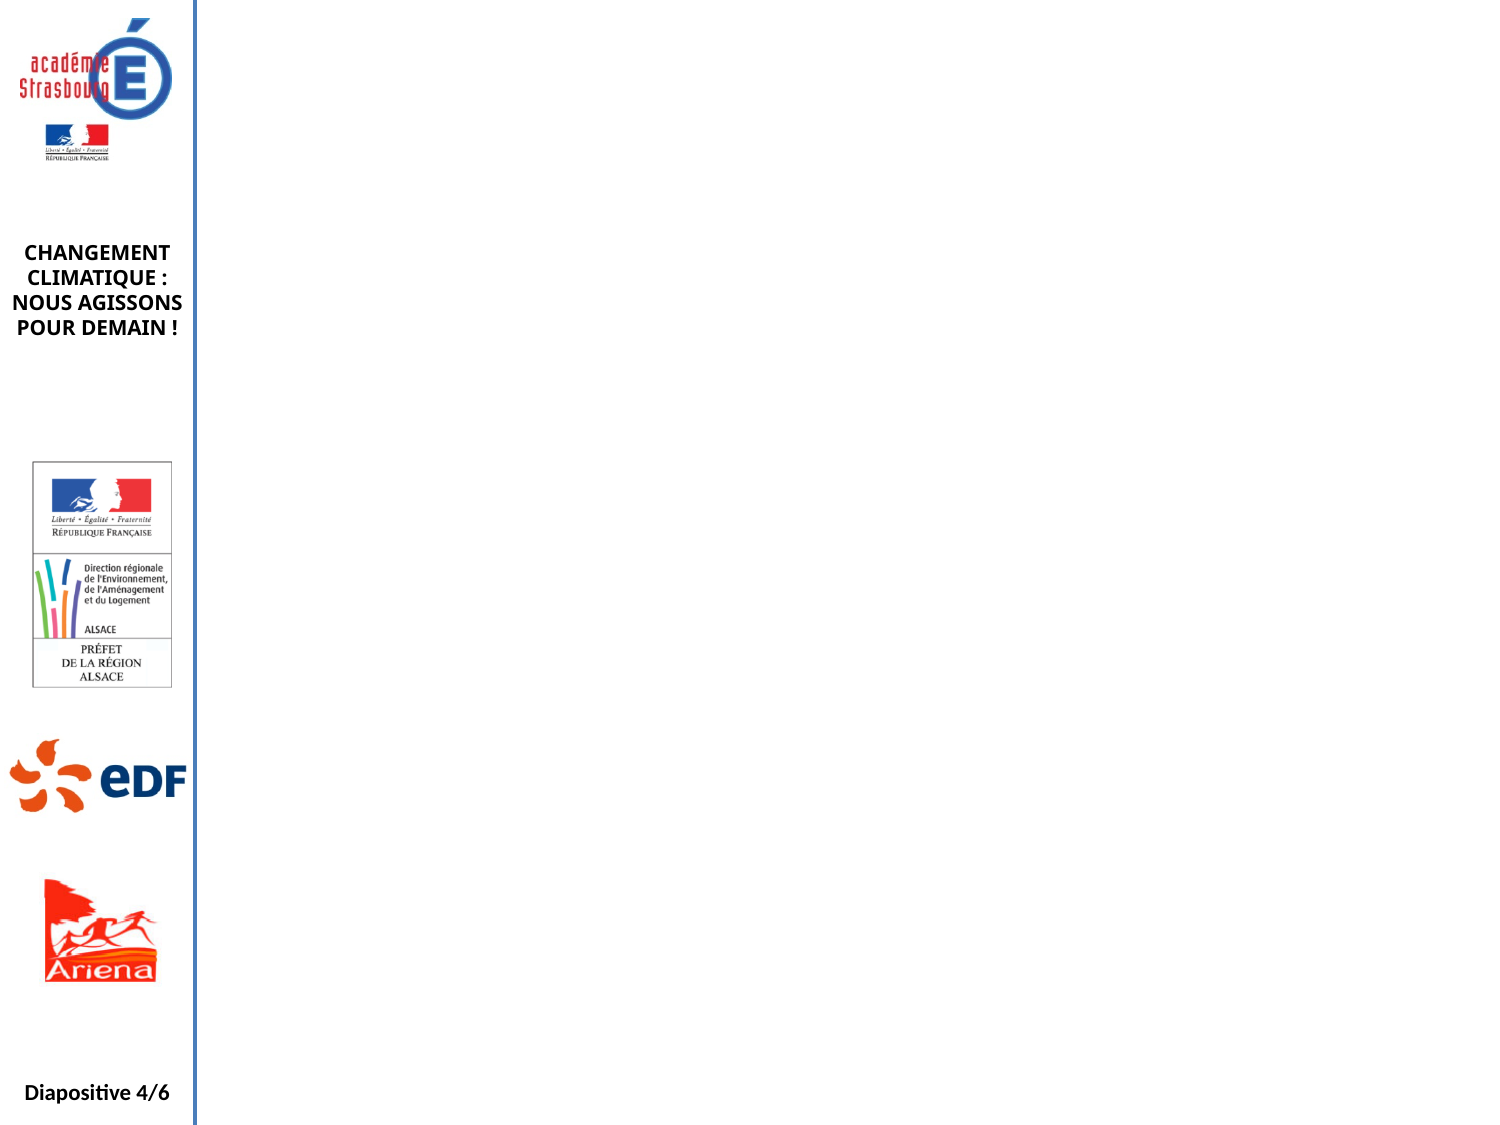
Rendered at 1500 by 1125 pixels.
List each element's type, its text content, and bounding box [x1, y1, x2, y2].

text_box Diapositive 4/6 [0, 1070, 195, 1114]
